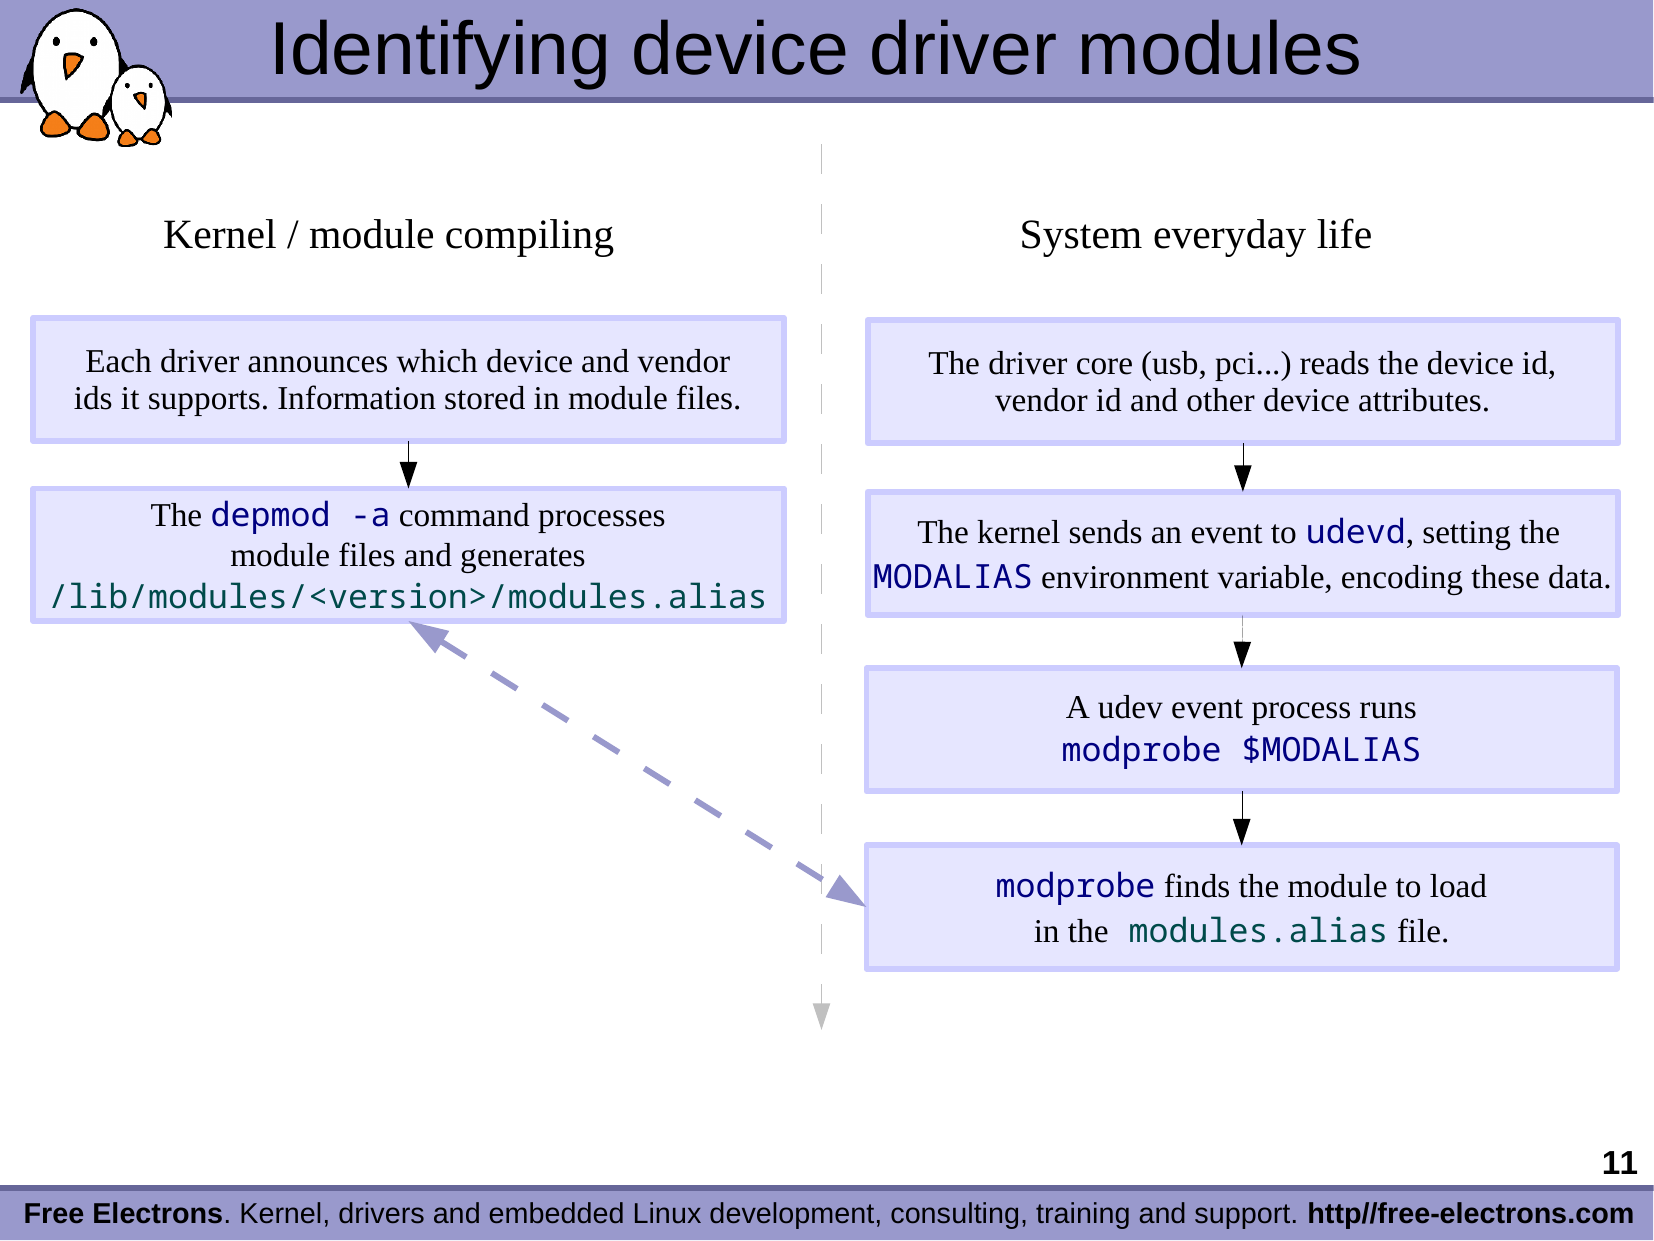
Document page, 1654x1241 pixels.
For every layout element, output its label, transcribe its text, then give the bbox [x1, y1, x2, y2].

text_box The depmod -a command processes module files and generates /lib/modules/<version>/modules.alias [33, 488, 784, 622]
text_box A udev event process runs modprobe $MODALIAS [866, 668, 1617, 792]
title Identifying device driver modules [71, 0, 1561, 98]
text_box The driver core (usb, pci...) reads the device id, vendor id and other device attributes. [867, 320, 1619, 444]
text_box Each driver announces which device and vendor ids it supports. Information stored in module files. [33, 317, 784, 441]
text_box The kernel sends an event to udevd, setting the MODALIAS environment variable, encoding these data. [867, 491, 1619, 615]
text_box modprobe finds the module to load in the modules.alias file. [866, 845, 1617, 969]
text_box System everyday life [1019, 211, 1373, 262]
picture [20, 8, 172, 147]
text_box Kernel / module compiling [163, 211, 616, 262]
